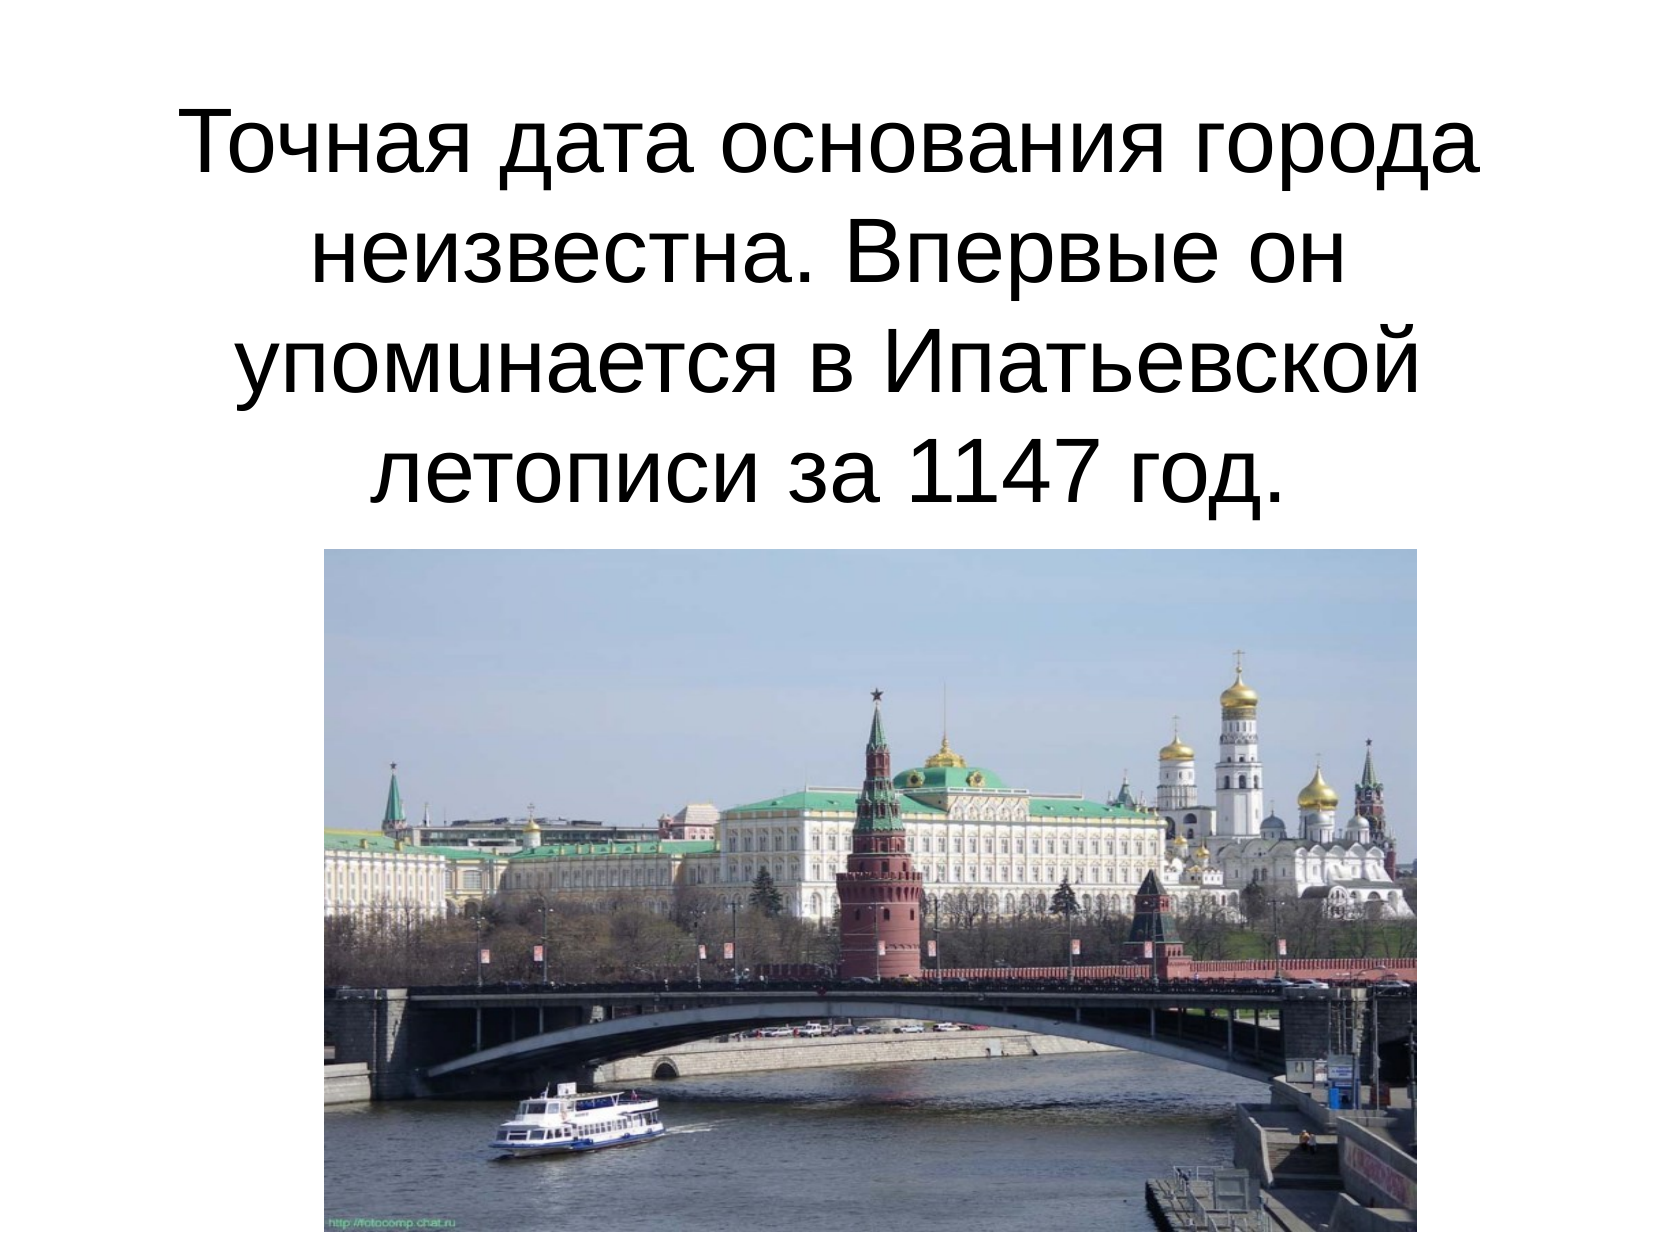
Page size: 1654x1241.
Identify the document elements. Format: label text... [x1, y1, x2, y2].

picture [324, 549, 1417, 1232]
title Точная дата основания города неизвестна. Впервые он упомuнается в Ипатьевской летописи за 1147 год. [59, 53, 1601, 550]
